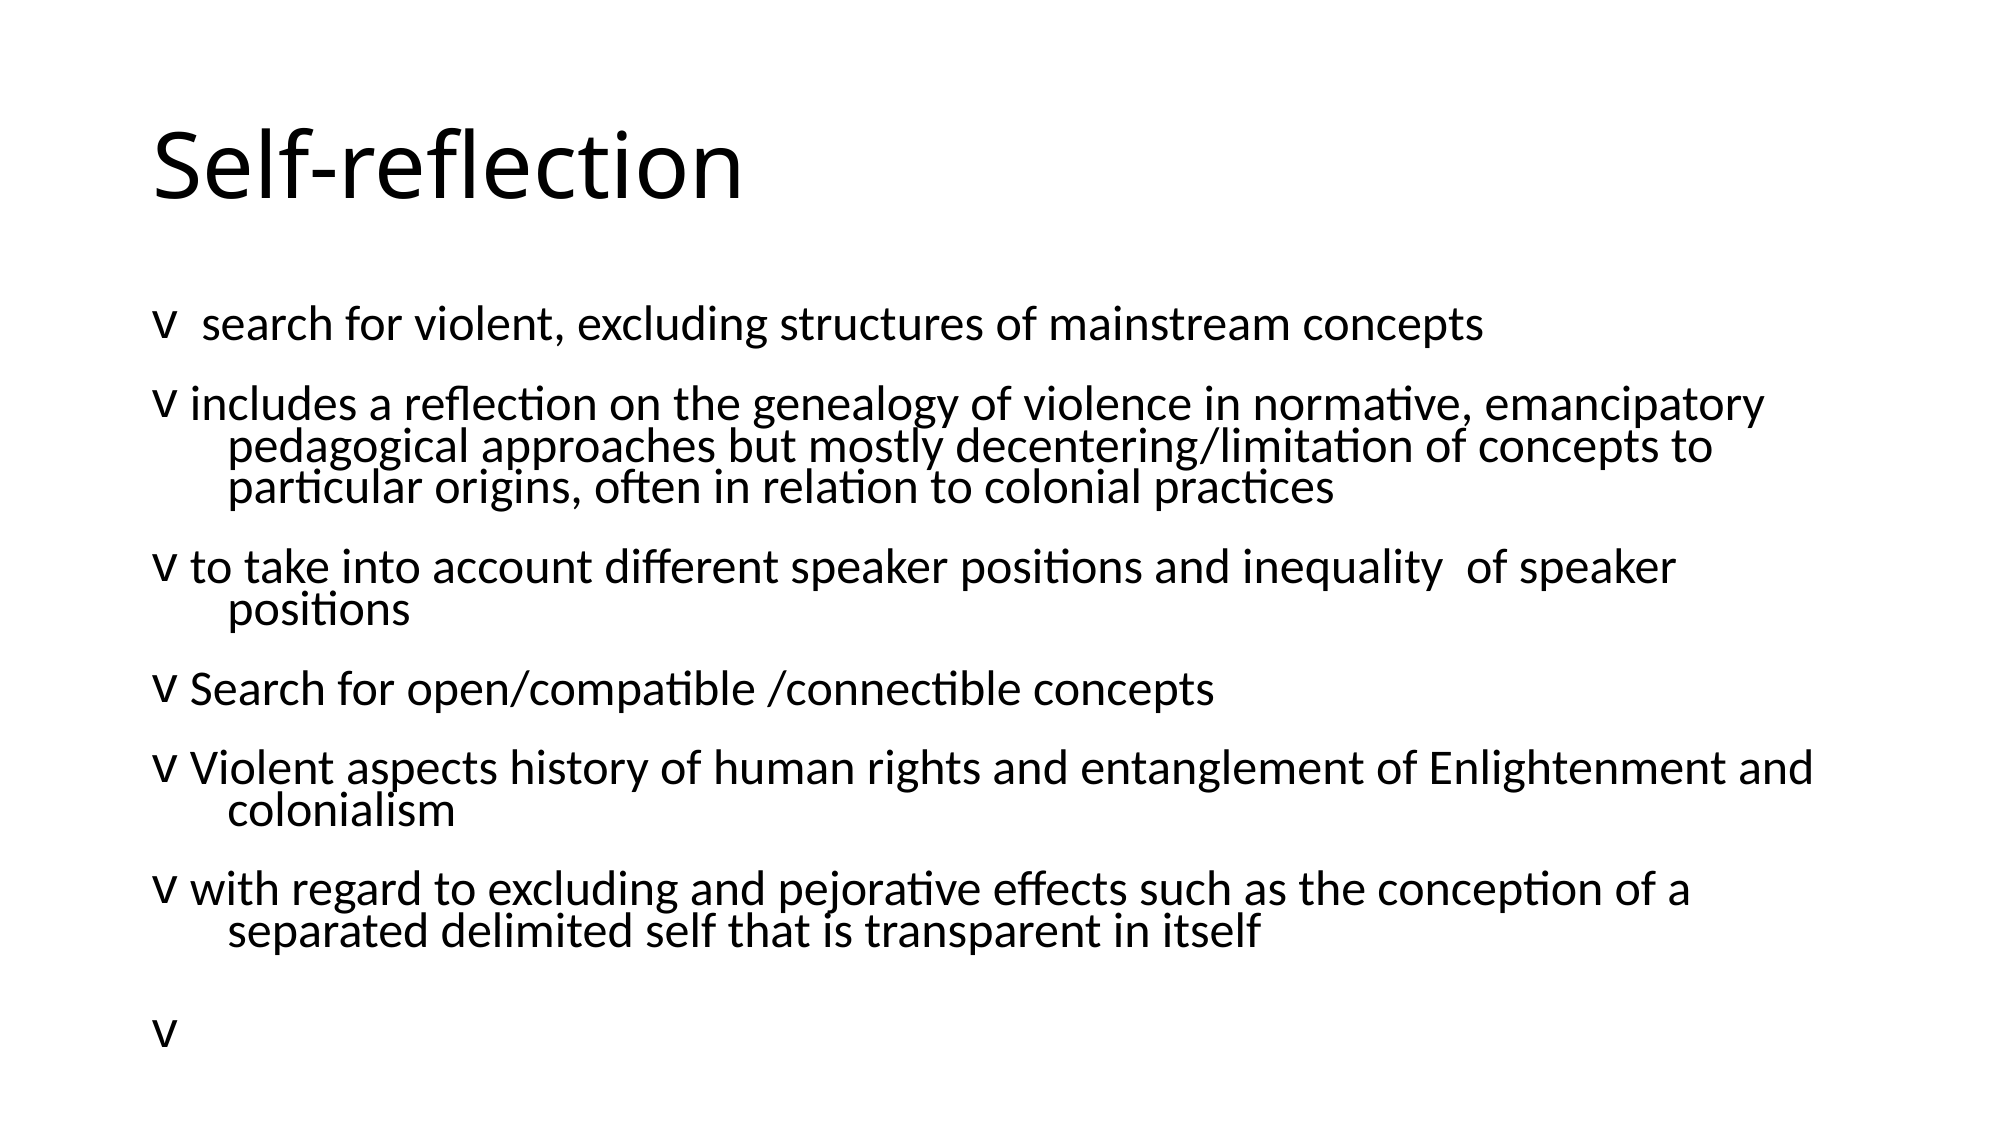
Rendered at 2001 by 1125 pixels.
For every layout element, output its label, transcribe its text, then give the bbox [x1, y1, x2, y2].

list search for violent, excluding structures of mainstream concepts includes a reflection on the genealogy of violence in normative, emancipatory pedagogical approaches but mostly decentering/limitation of concepts to particular origins, often in relation to colonial practices to take into account different speaker positions and inequality of speaker positions Search for open/compatible /connectible concepts Violent aspects history of human rights and entanglement of Enlightenment and colonialism with regard to excluding and pejorative effects such as the conception of a separated delimited self that is transparent in itself [137, 299, 1863, 1014]
title Self-reflection [137, 59, 1863, 278]
